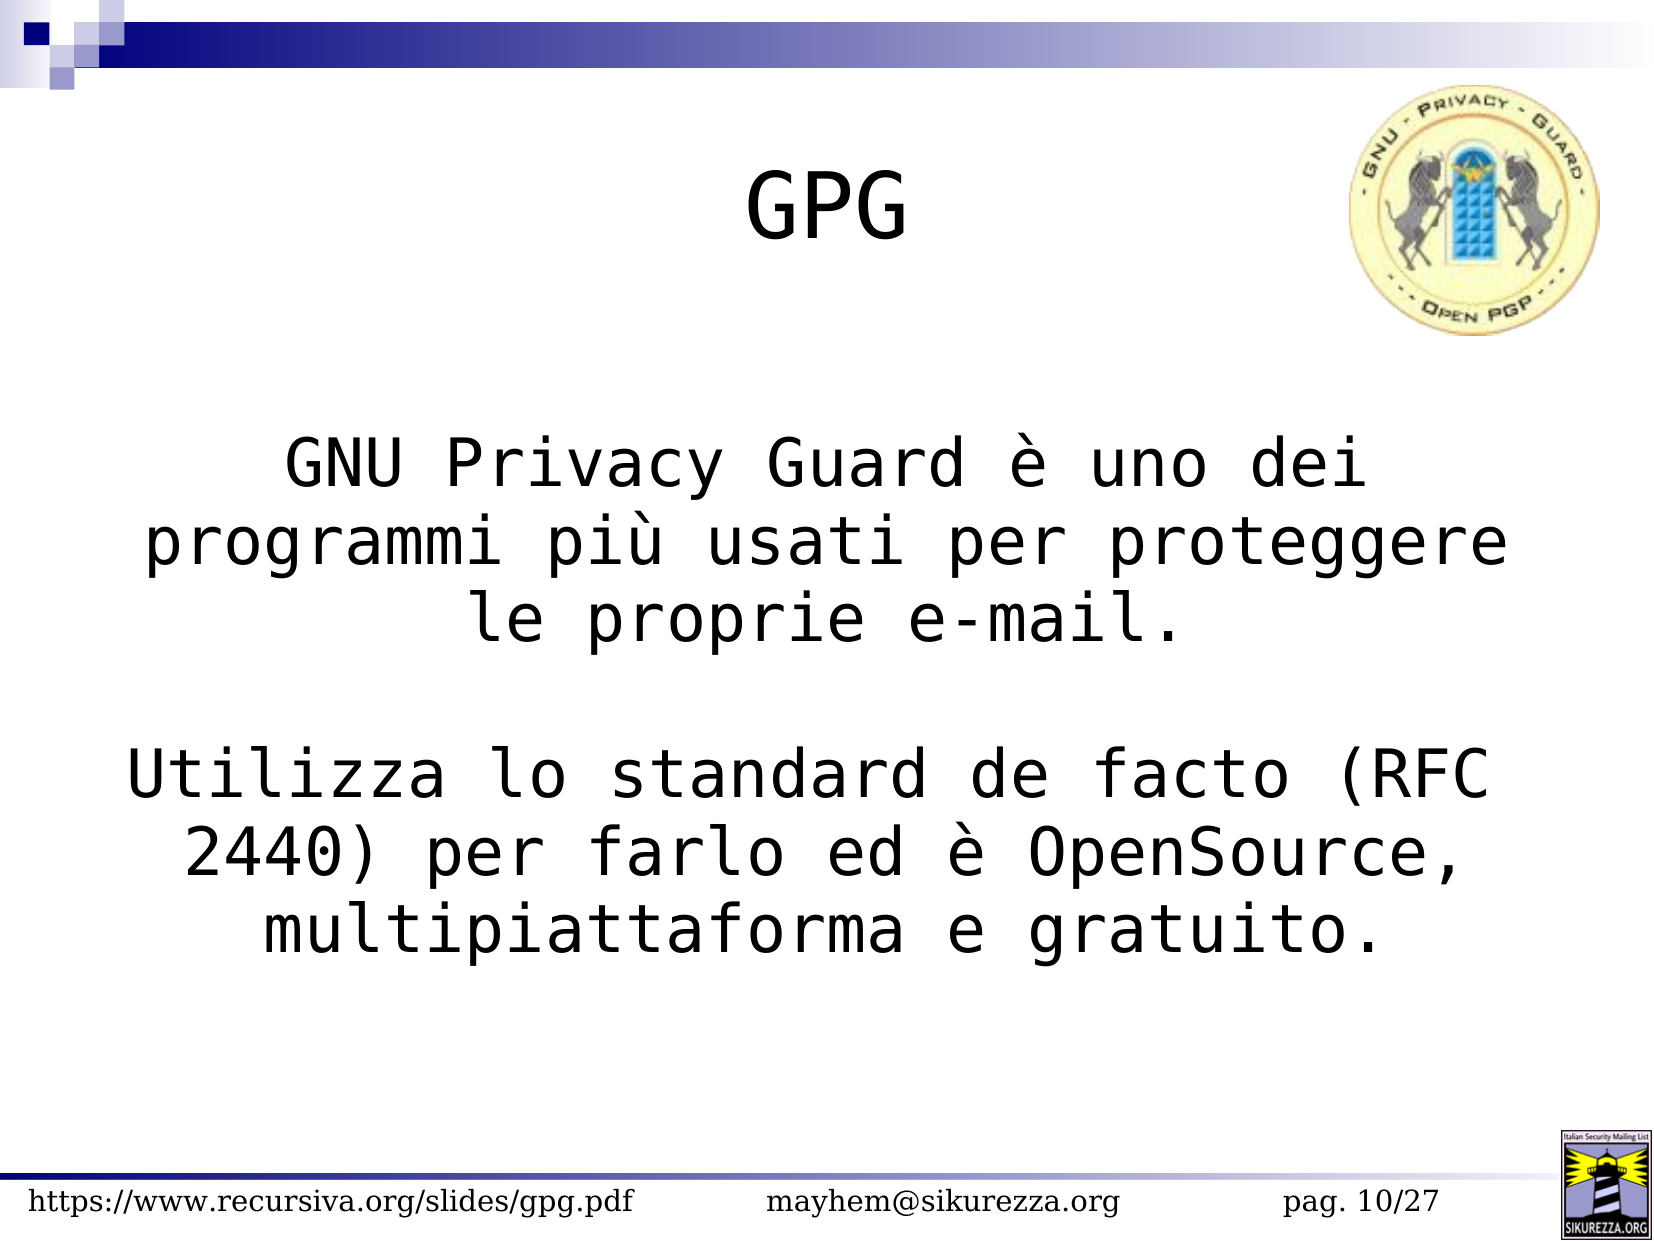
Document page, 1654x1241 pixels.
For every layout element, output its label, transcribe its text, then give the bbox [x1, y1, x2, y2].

subtitle GNU Privacy Guard è uno dei programmi più usati per proteggere le proprie e-mail. Utilizza lo standard de facto (RFC 2440) per farlo ed è OpenSource, multipiattaforma e gratuito. [121, 344, 1534, 1127]
picture [1349, 85, 1600, 336]
picture [0, 1128, 1654, 1241]
title GPG [121, 102, 1349, 311]
